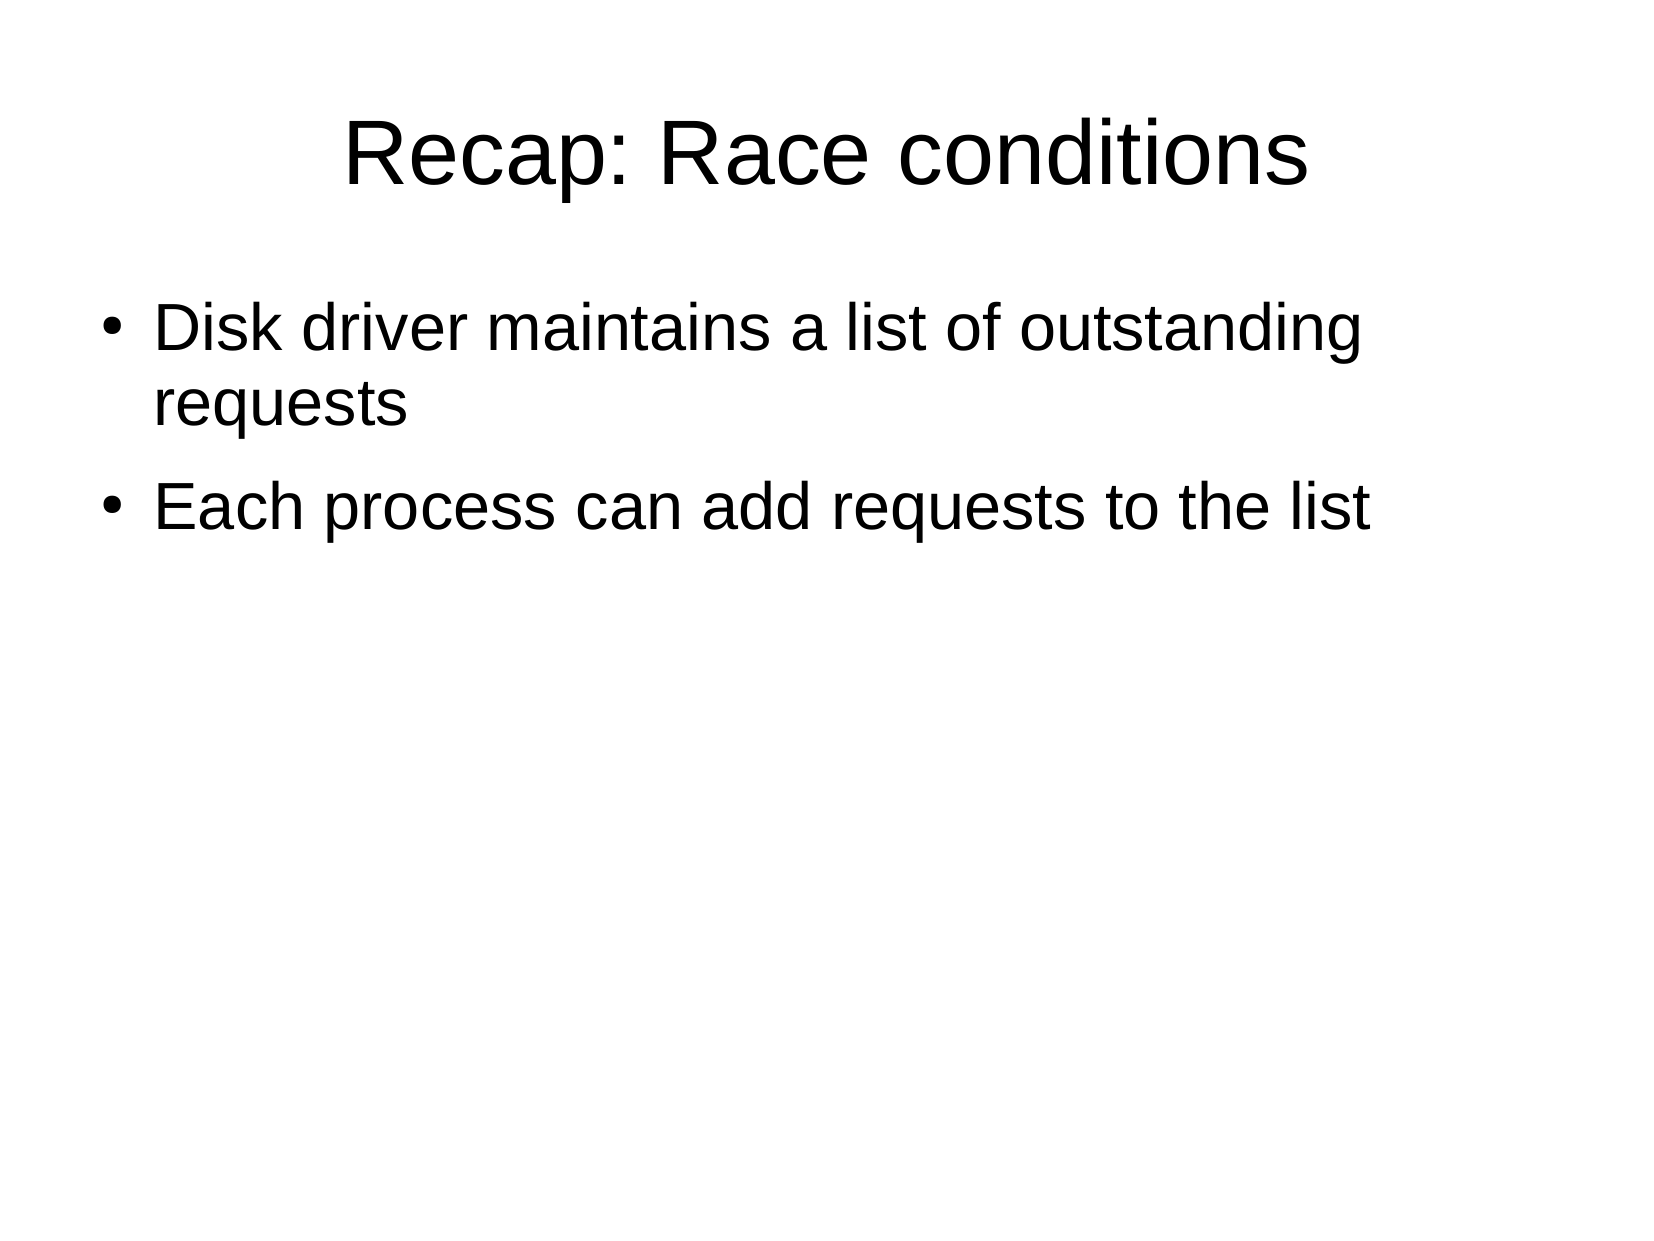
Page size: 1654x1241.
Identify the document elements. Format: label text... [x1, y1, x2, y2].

title Recap: Race conditions [82, 49, 1571, 257]
list Disk driver maintains a list of outstanding requests Each process can add requests to the list [82, 290, 1571, 1010]
